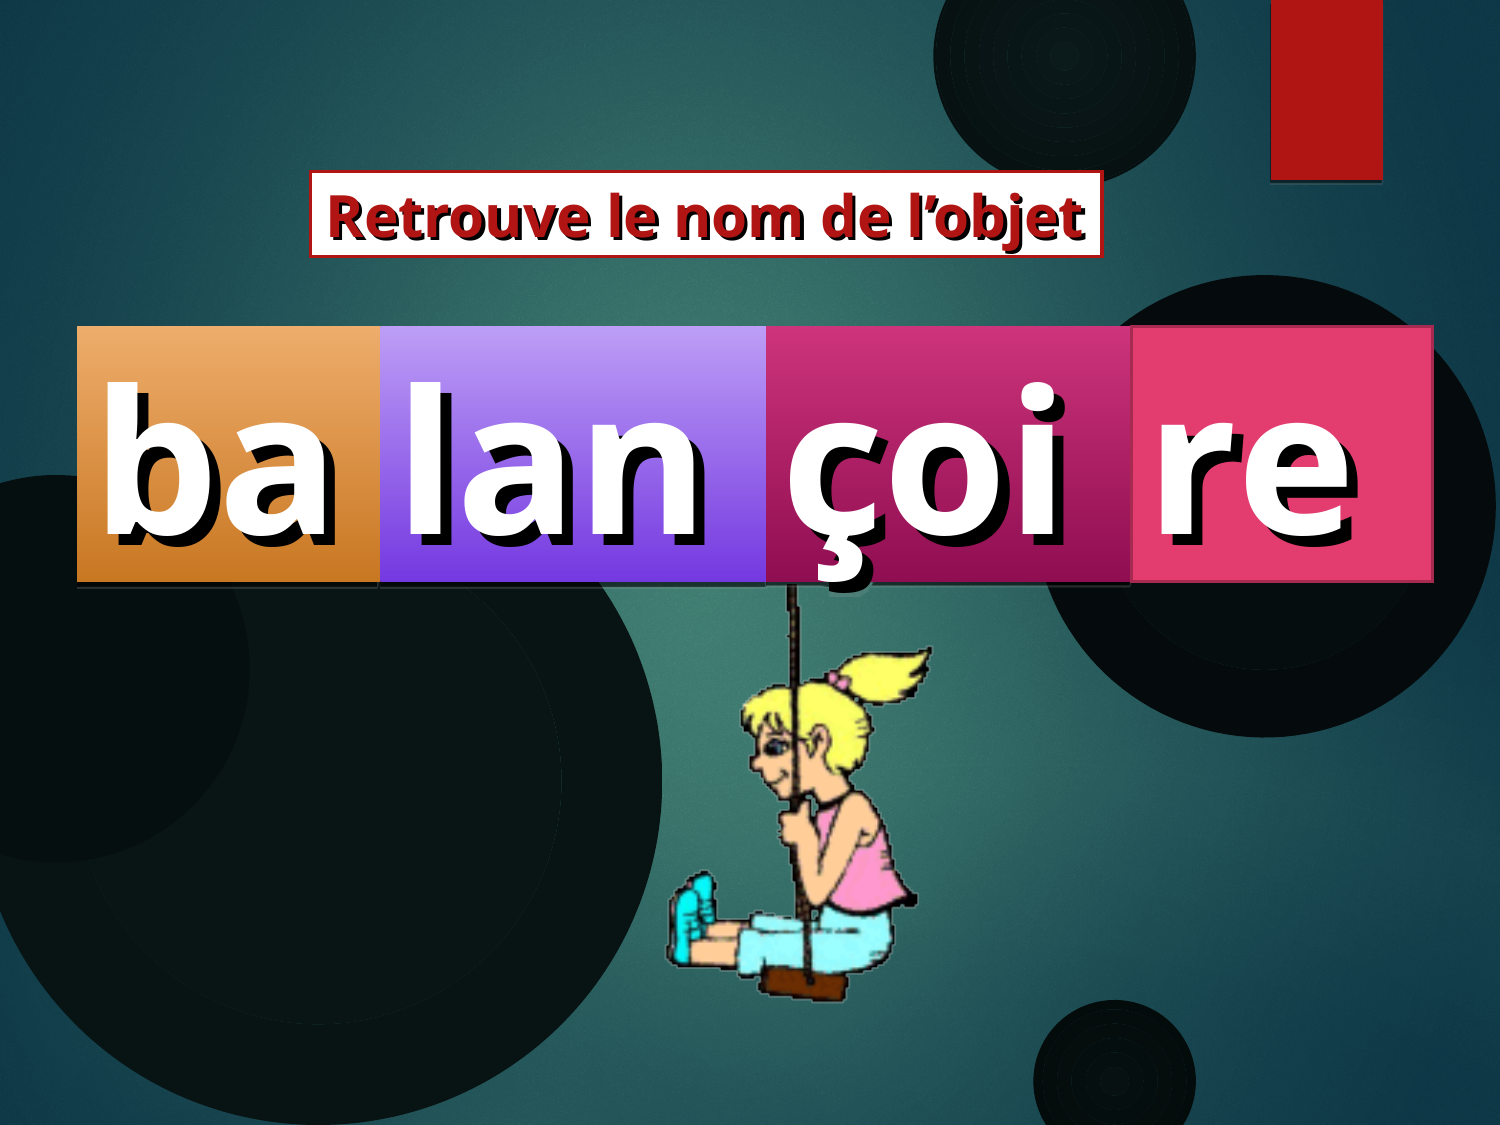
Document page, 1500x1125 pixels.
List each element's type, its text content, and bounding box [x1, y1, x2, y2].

text_box lan [381, 327, 766, 582]
text_box çoi [766, 327, 1132, 582]
text_box re [1132, 327, 1432, 582]
picture [325, 584, 1229, 1101]
text_box Retrouve le nom de l’objet [311, 172, 1102, 257]
text_box ba [77, 327, 380, 582]
